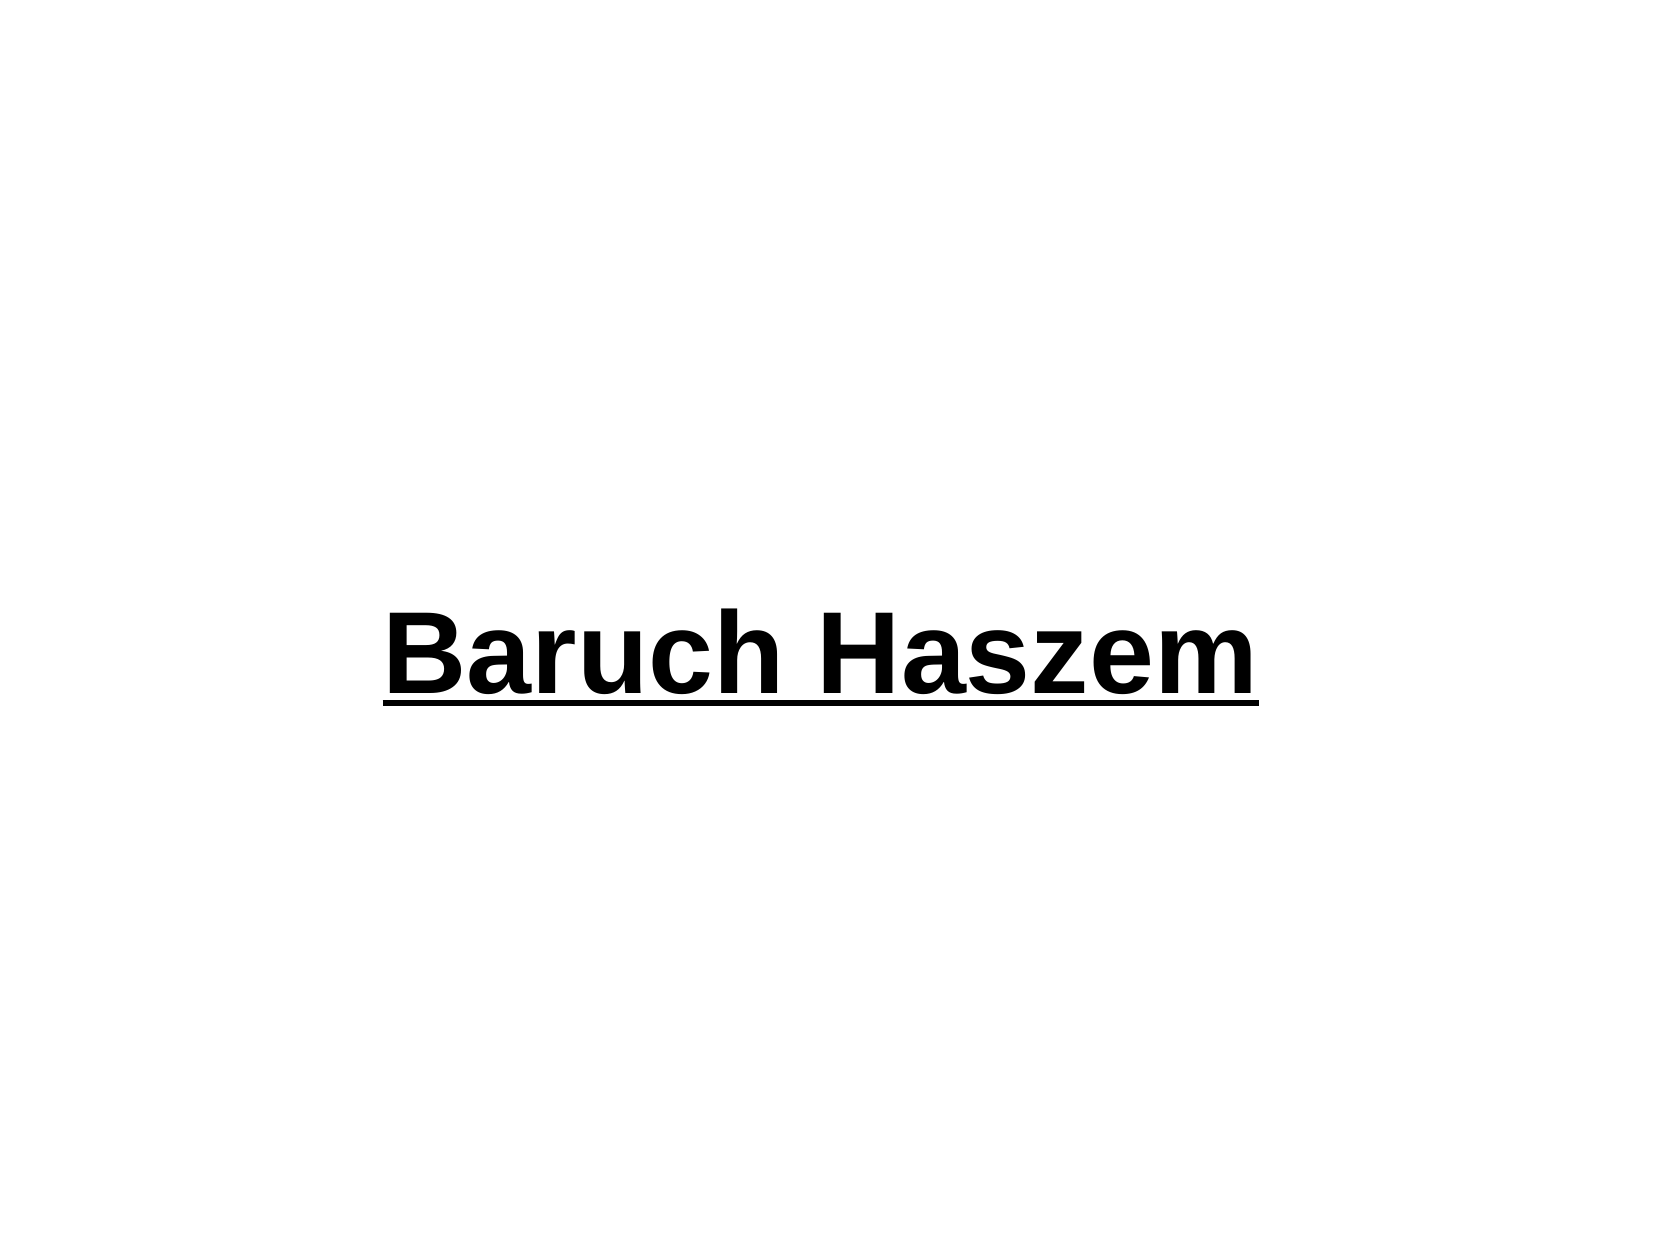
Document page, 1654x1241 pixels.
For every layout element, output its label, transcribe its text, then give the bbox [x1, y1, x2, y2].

subtitle Baruch Haszem [0, 0, 1642, 1241]
